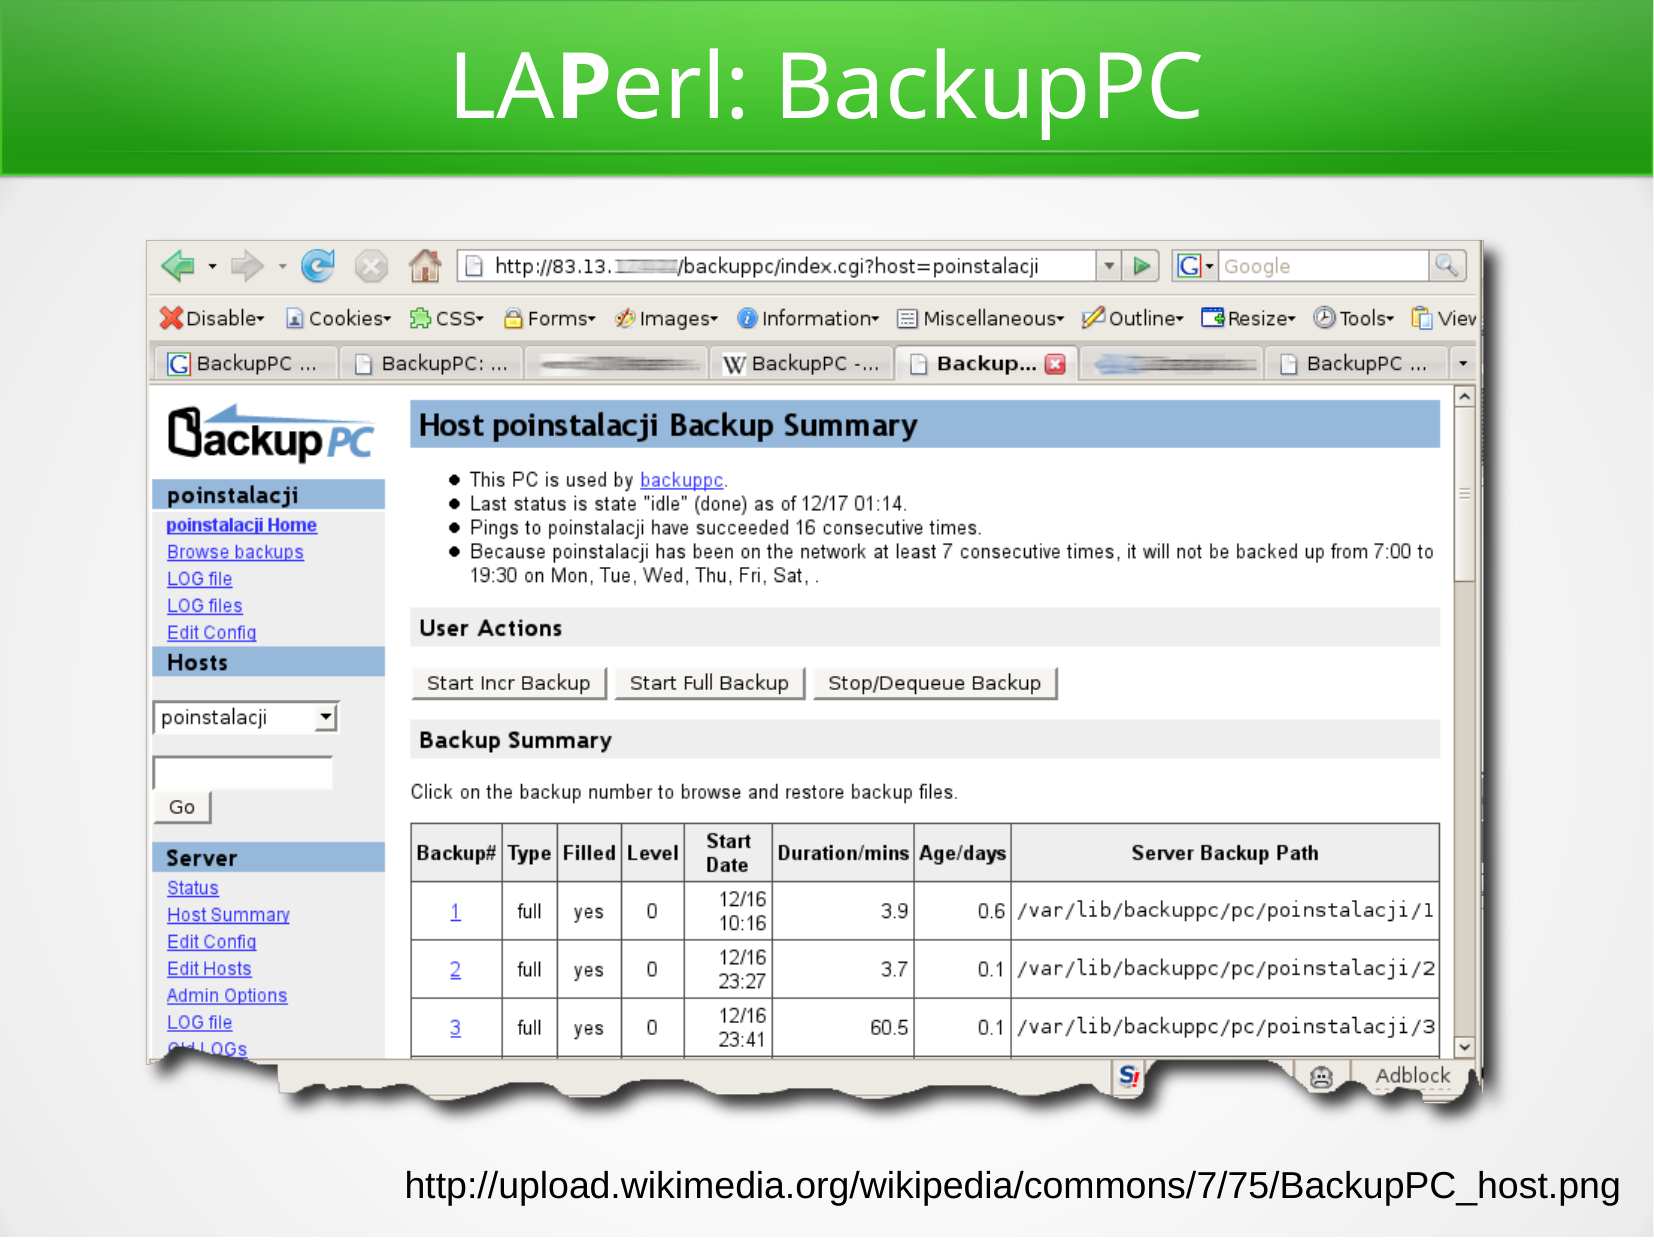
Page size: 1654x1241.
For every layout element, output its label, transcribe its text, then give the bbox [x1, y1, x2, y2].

picture [0, 0, 1654, 1237]
title LAPerl: BackupPC [82, 11, 1571, 154]
text_box http://upload.wikimedia.org/wikipedia/commons/7/75/BackupPC_host.png [389, 1157, 1636, 1215]
